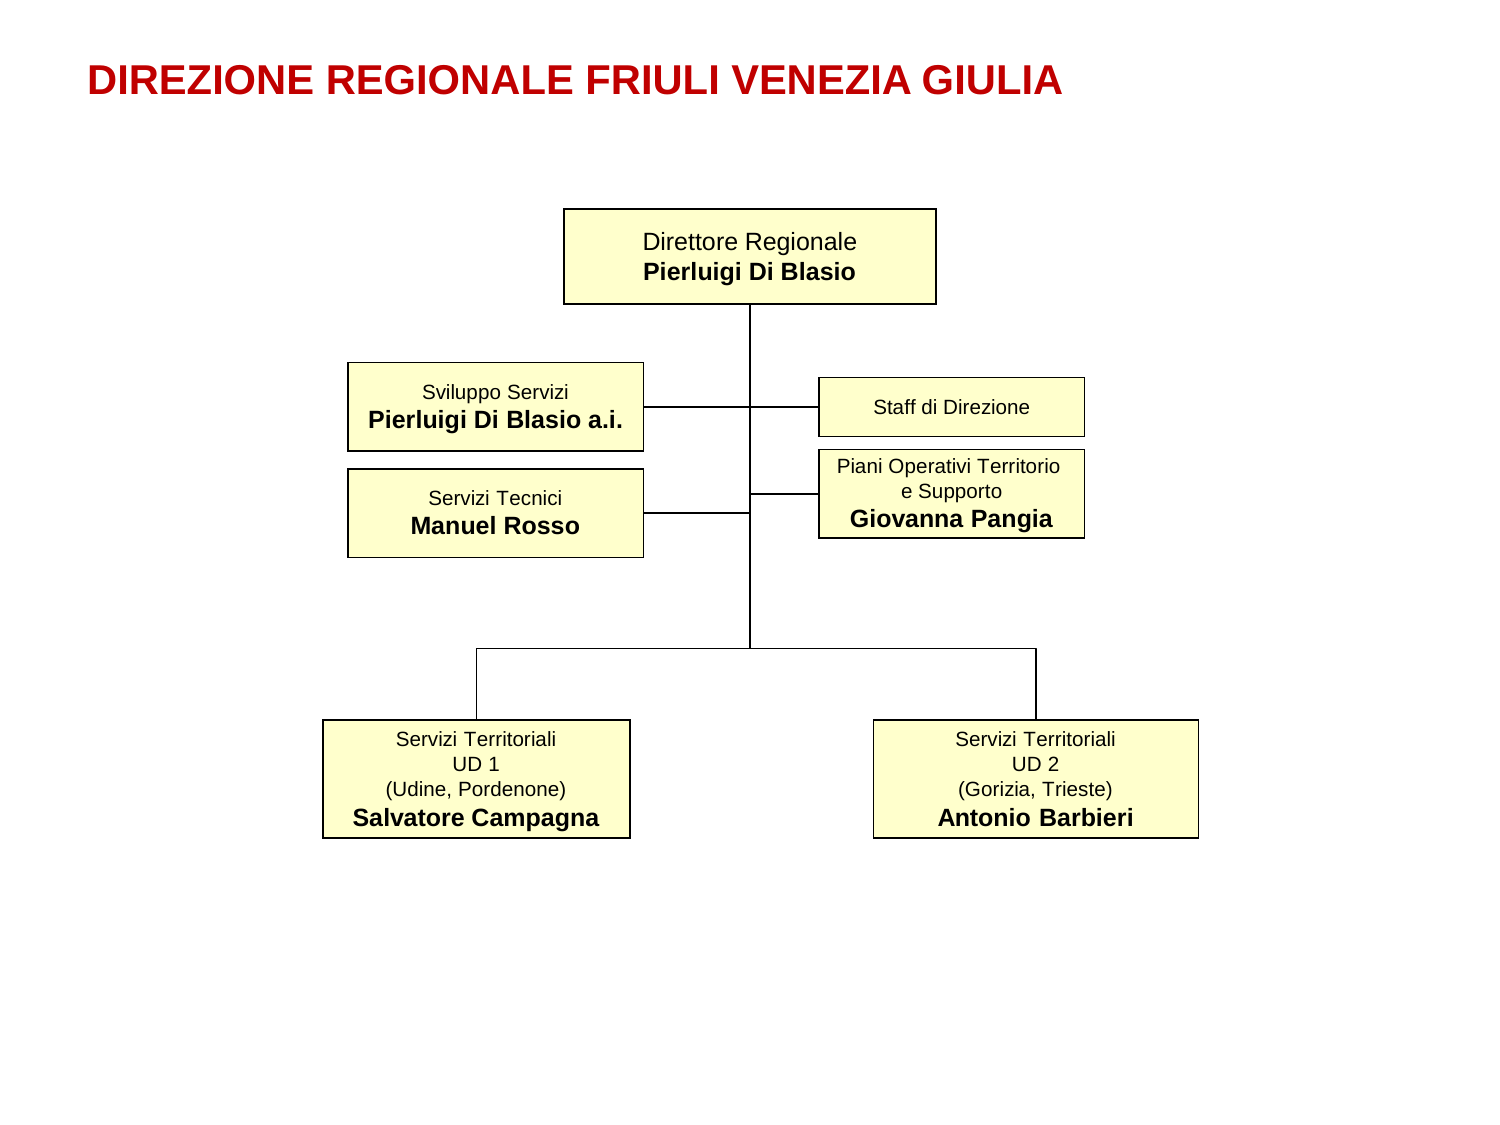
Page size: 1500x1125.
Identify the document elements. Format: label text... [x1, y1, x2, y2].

title DIREZIONE REGIONALE FRIULI VENEZIA GIULIA [72, 45, 1462, 128]
picture [322, 208, 1199, 847]
